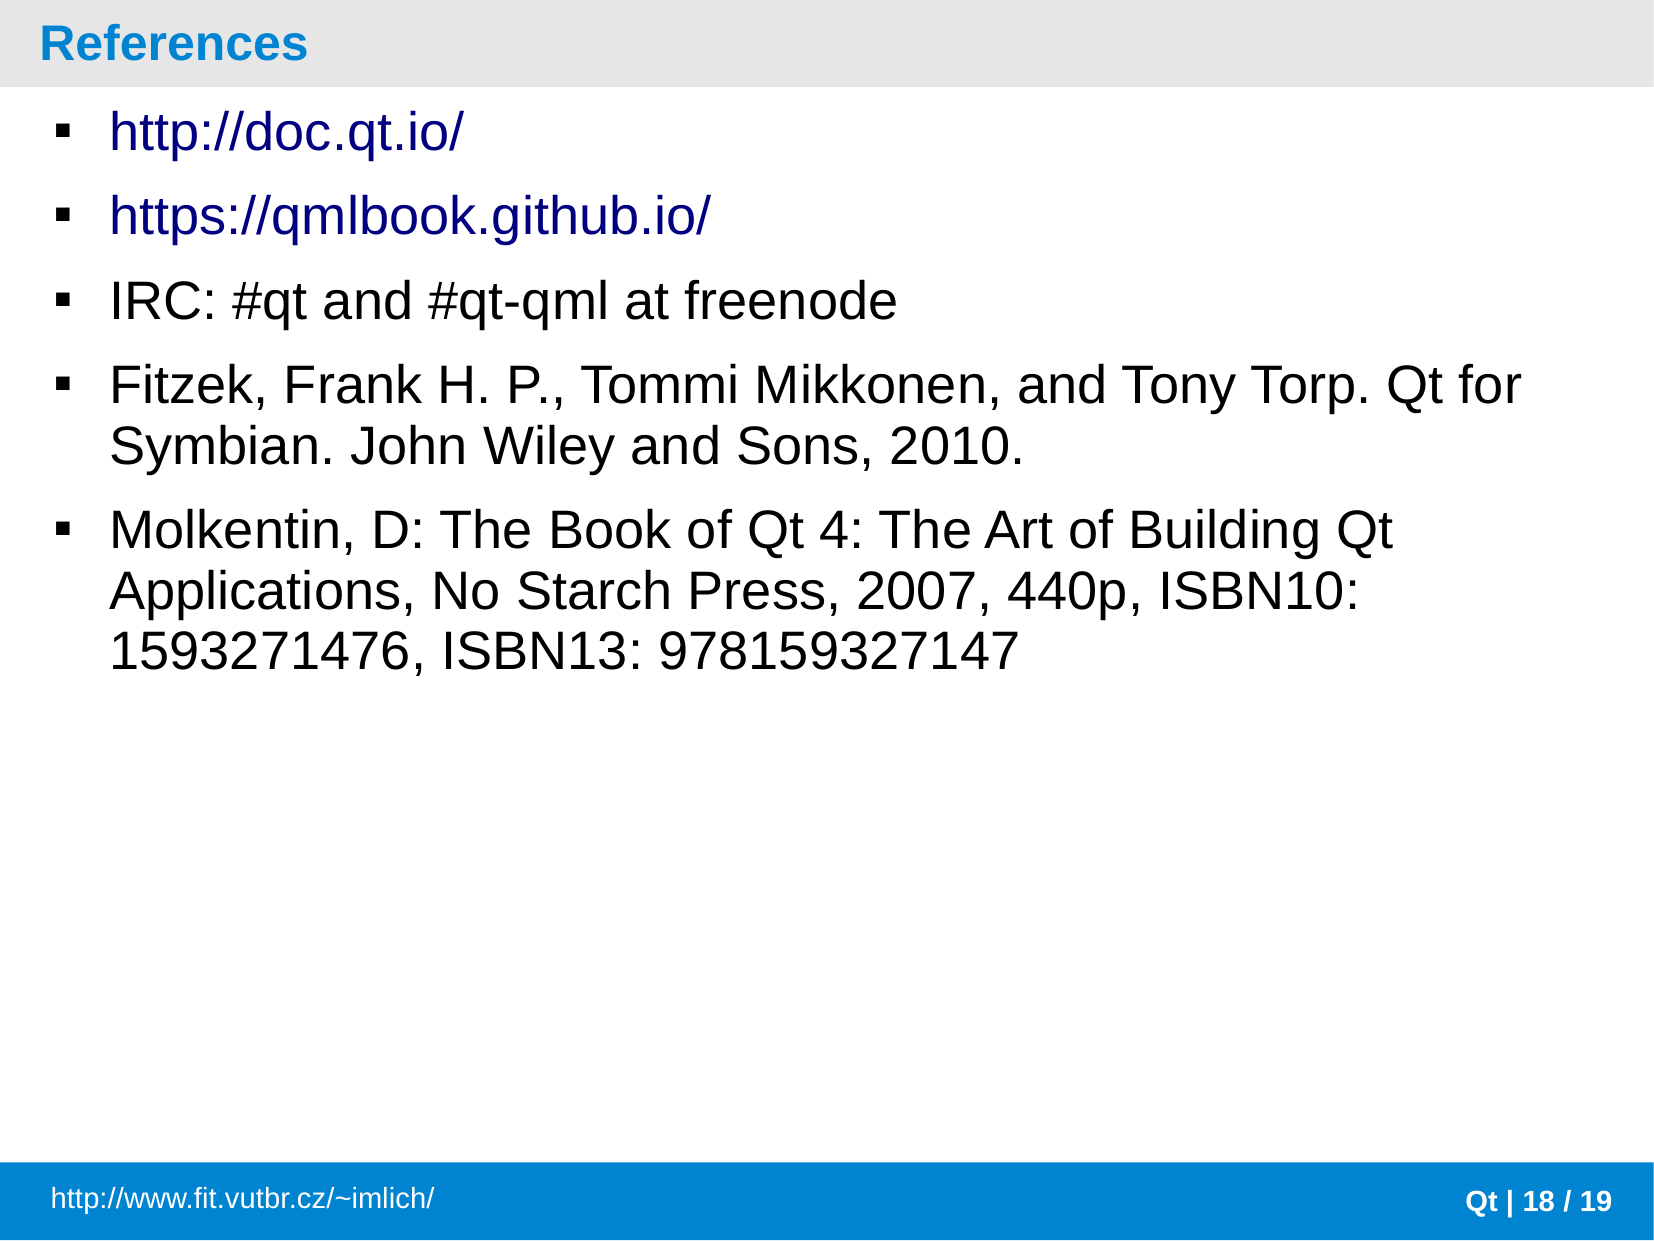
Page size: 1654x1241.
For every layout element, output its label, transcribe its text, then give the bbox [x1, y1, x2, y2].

title References [39, 5, 1615, 81]
list http://doc.qt.io/ https://qmlbook.github.io/ IRC: #qt and #qt-qml at freenode Fitzek, Frank H. P., Tommi Mikkonen, and Tony Torp. Qt for Symbian. John Wiley and Sons, 2010. Molkentin, D: The Book of Qt 4: The Art of Building Qt Applications, No Starch Press, 2007, 440p, ISBN10: 1593271476, ISBN13: 978159327147 [38, 101, 1616, 1126]
